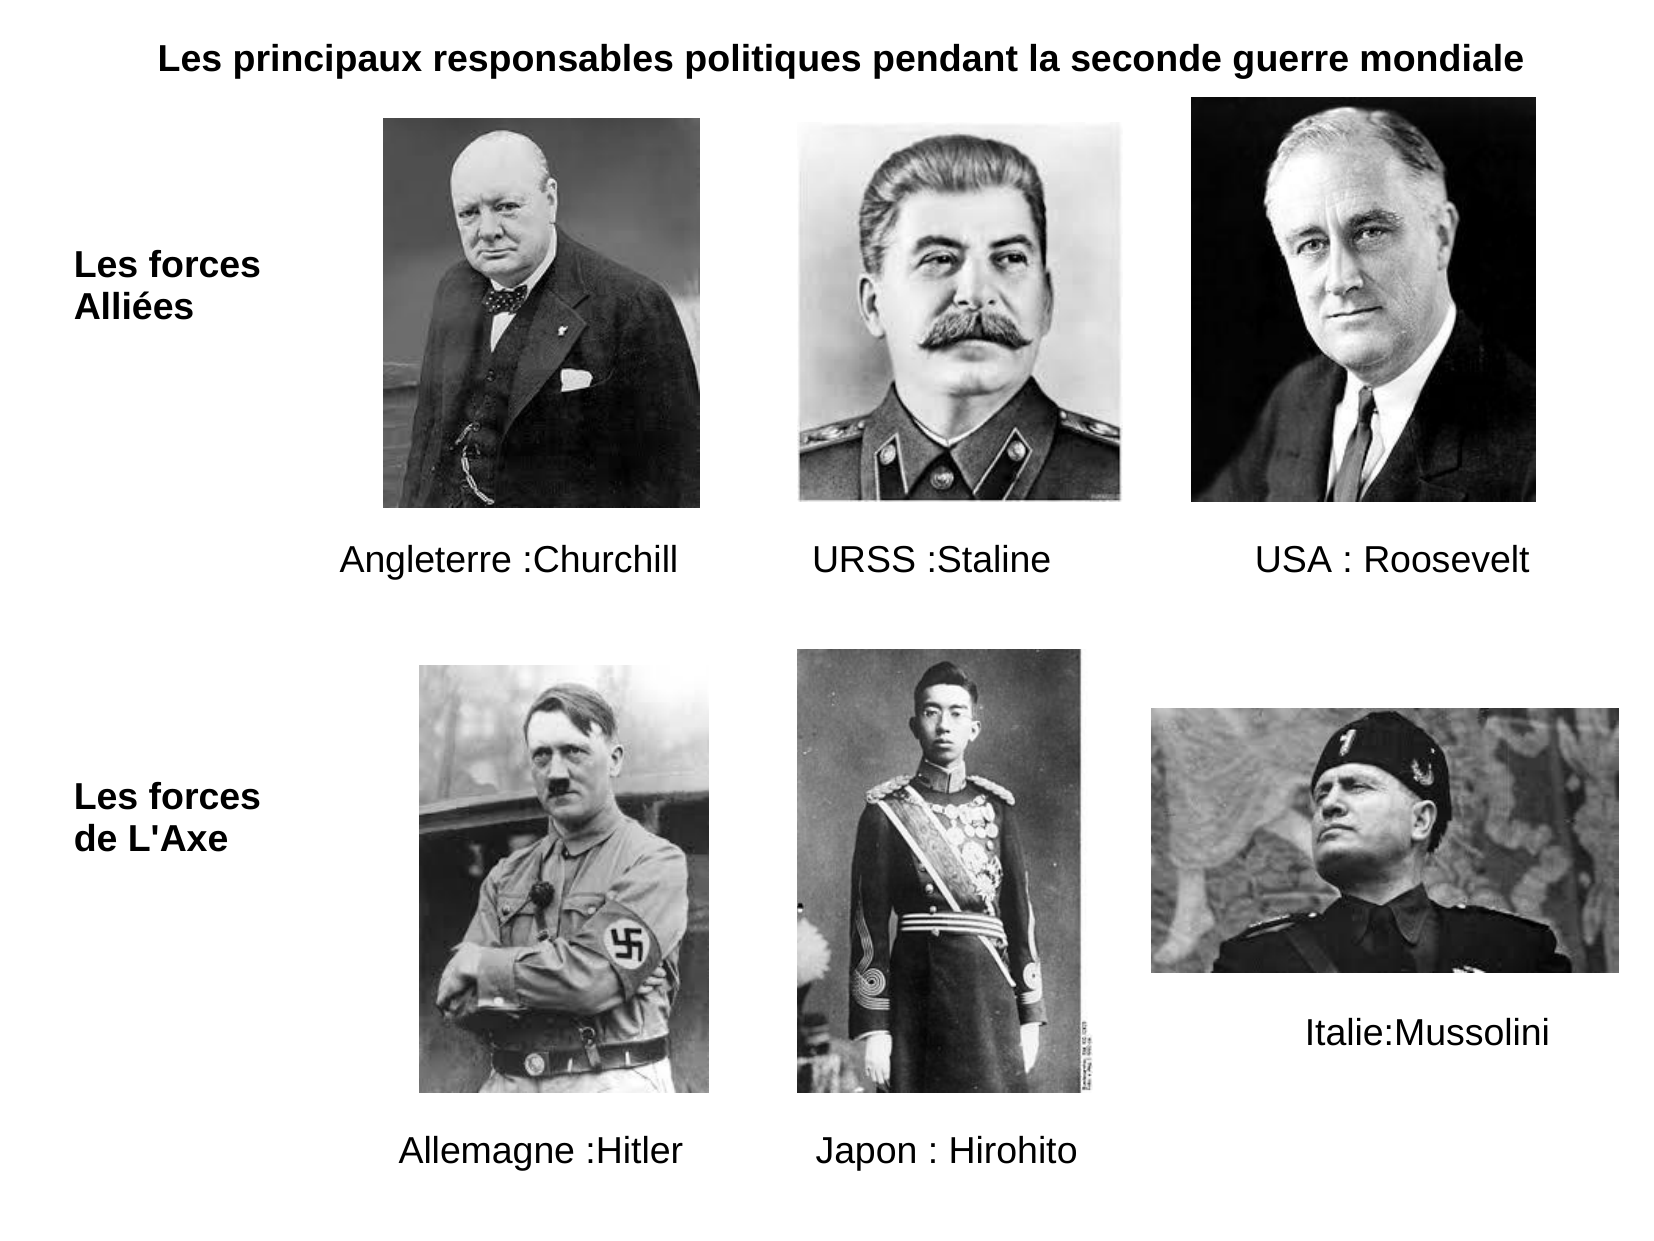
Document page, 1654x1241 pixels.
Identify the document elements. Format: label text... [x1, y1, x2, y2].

picture [419, 665, 709, 1093]
picture [1151, 708, 1619, 973]
text_box Italie:Mussolini [1290, 1003, 1565, 1123]
text_box Les forces de L'Axe [59, 767, 325, 869]
picture [797, 649, 1093, 1093]
text_box Les principaux responsables politiques pendant la seconde guerre mondiale [88, 30, 1595, 89]
picture [797, 122, 1123, 502]
picture [1191, 97, 1536, 502]
picture [383, 118, 700, 508]
text_box Allemagne :Hitler [383, 1122, 699, 1182]
text_box URSS :Staline [797, 531, 1067, 589]
text_box Les forces Alliées [59, 236, 325, 338]
text_box Japon : Hirohito [800, 1122, 1093, 1179]
text_box USA : Roosevelt [1240, 531, 1545, 589]
text_box Angleterre :Churchill [324, 531, 709, 589]
